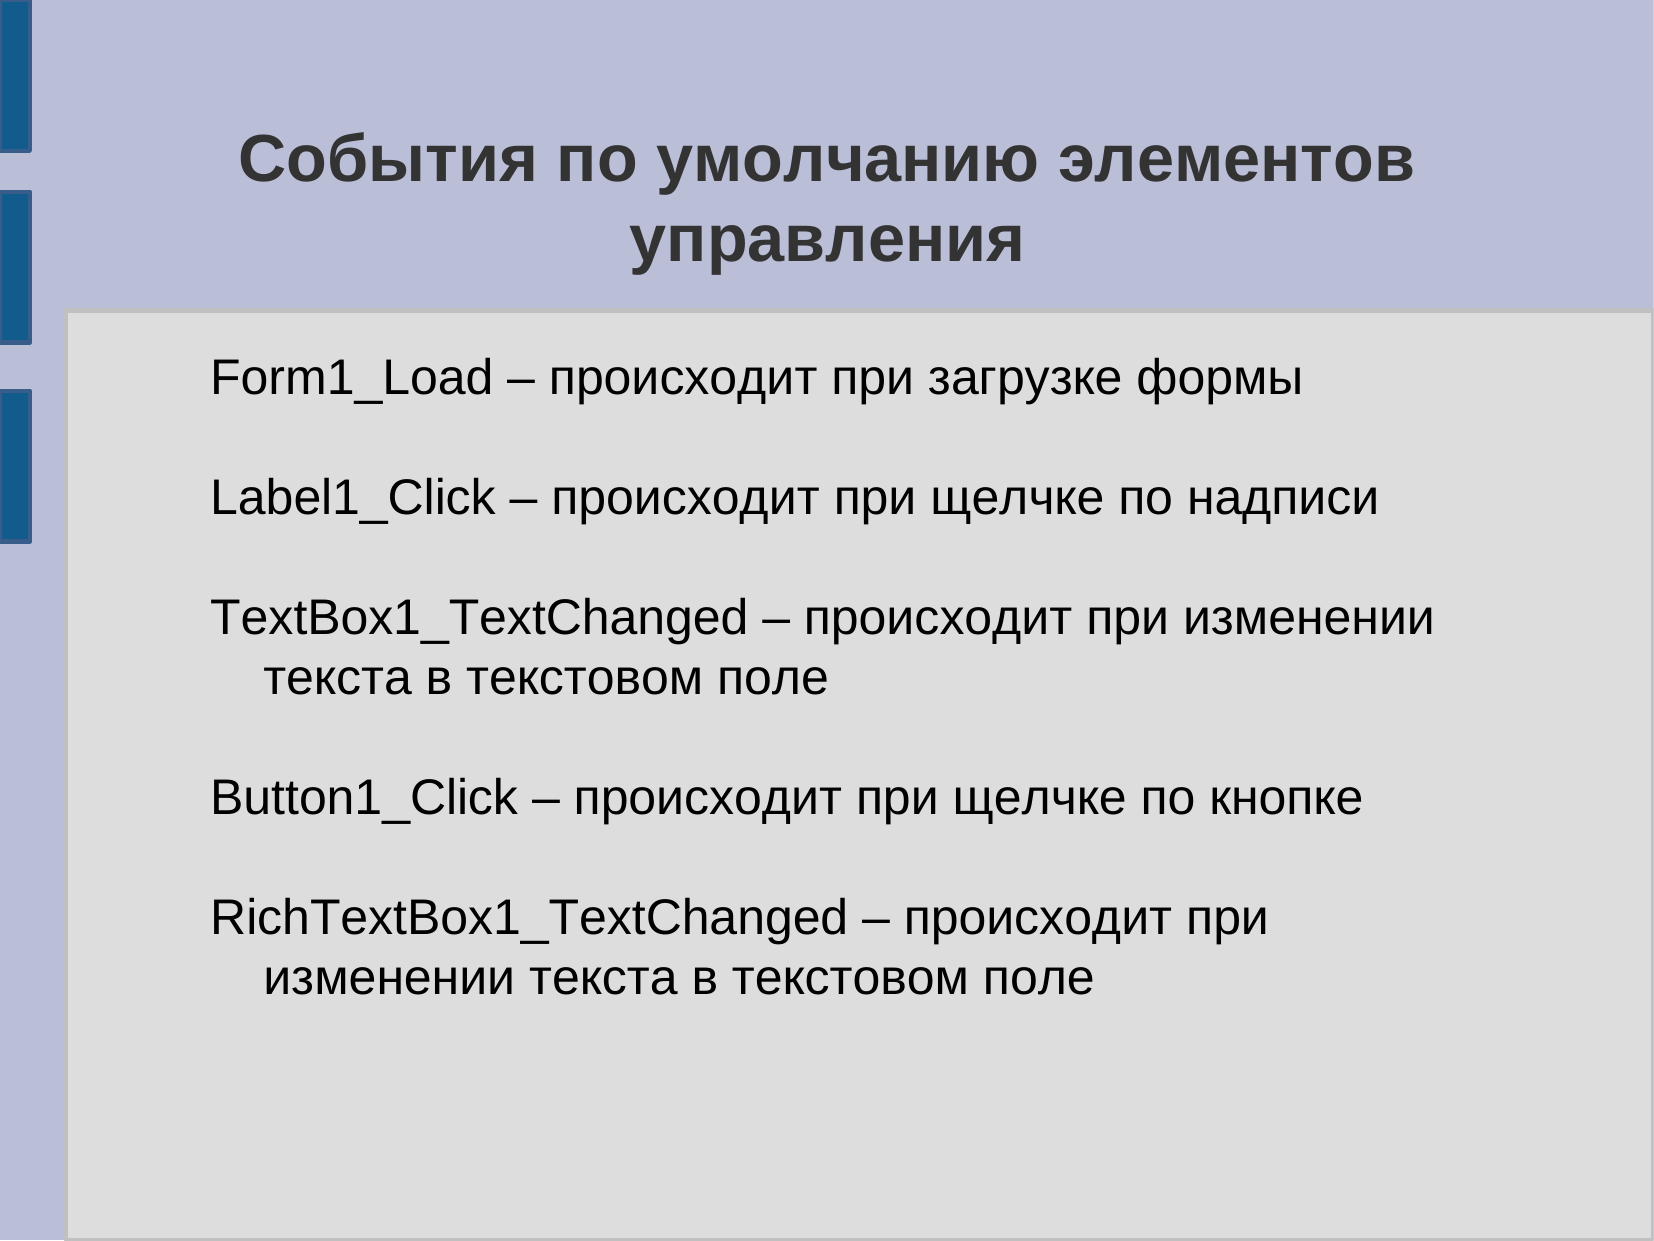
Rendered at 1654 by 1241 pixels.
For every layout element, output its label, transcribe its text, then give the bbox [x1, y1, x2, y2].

list Form1_Load – происходит при загрузке формы Label1_Click – происходит при щелчке по надписи TextBox1_TextChanged – происходит при изменении текста в текстовом поле Button1_Click – происходит при щелчке по кнопке RichTextBox1_TextChanged – происходит при изменении текста в текстовом поле [121, 344, 1534, 1112]
title События по умолчанию элементов управления [121, 98, 1534, 291]
